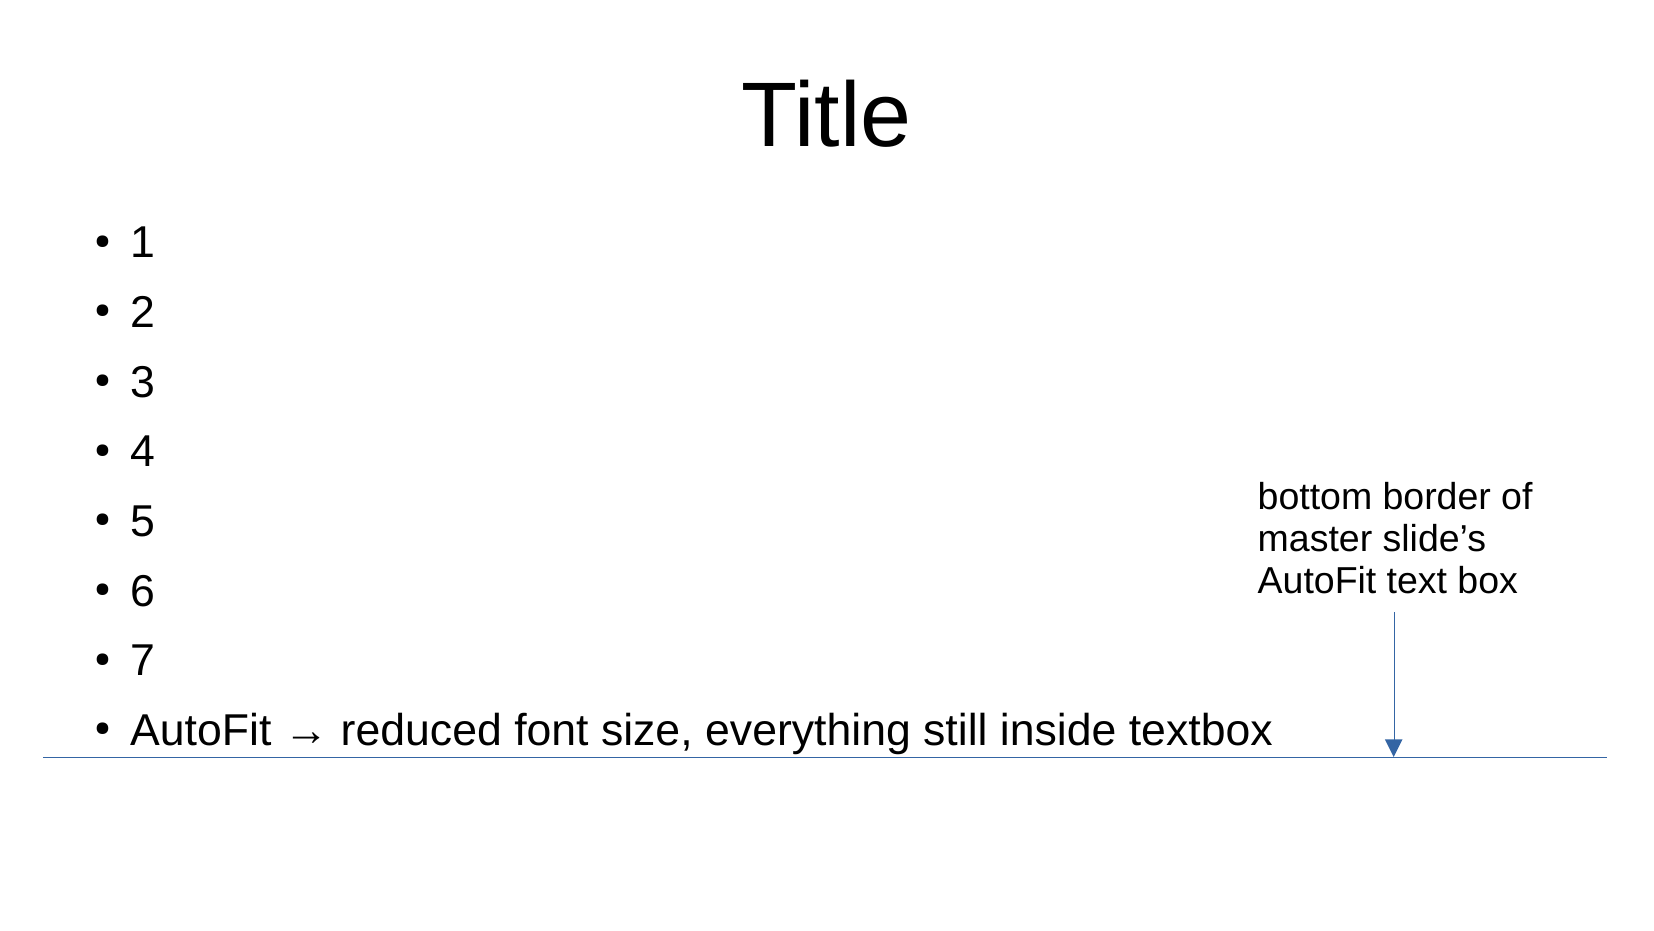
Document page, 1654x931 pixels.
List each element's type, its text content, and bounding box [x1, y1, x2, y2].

title Title [82, 37, 1571, 193]
text_box bottom border of master slide’s AutoFit text box [1242, 468, 1548, 609]
list 1 2 3 4 5 6 7 AutoFit → reduced font size, everything still inside textbox [82, 217, 1571, 757]
